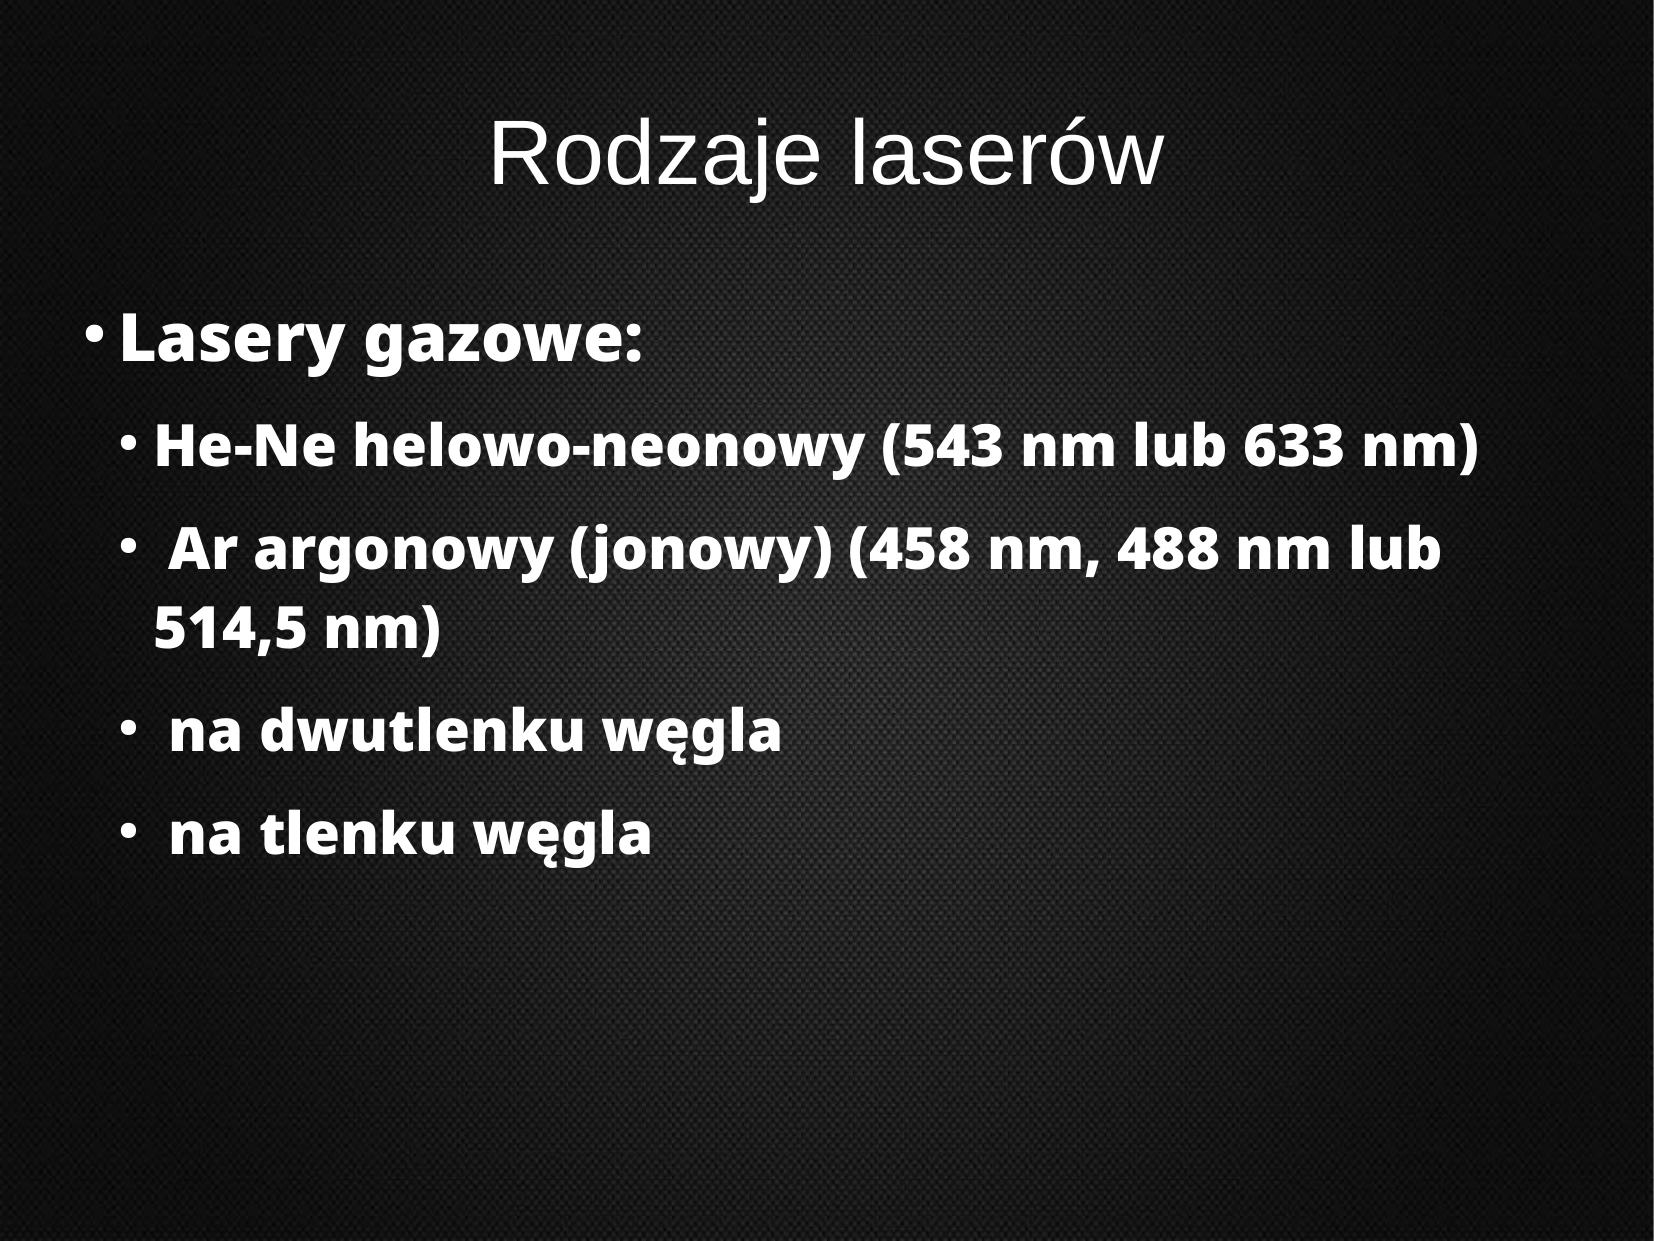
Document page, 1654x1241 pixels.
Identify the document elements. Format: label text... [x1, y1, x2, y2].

title Rodzaje laserów [82, 49, 1571, 257]
list Lasery gazowe: He-Ne helowo-neonowy (543 nm lub 633 nm) Ar argonowy (jonowy) (458 nm, 488 nm lub 514,5 nm) na dwutlenku węgla na tlenku węgla [82, 290, 1571, 1010]
picture [0, 0, 1654, 1241]
